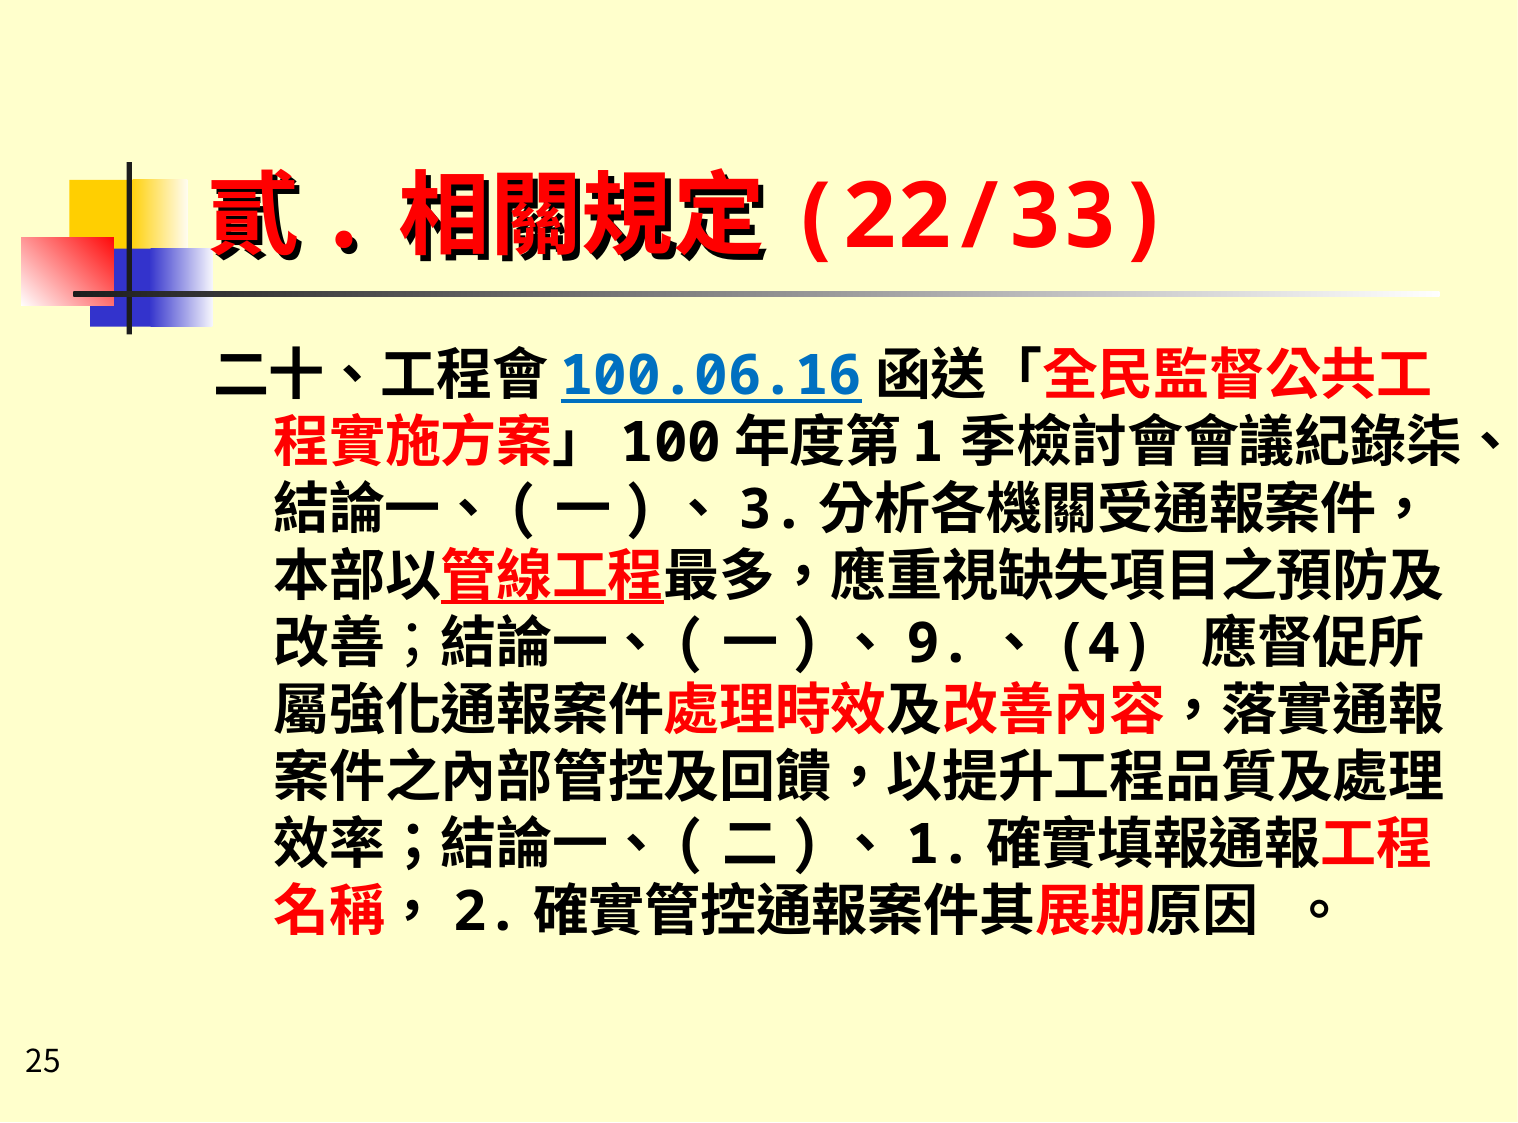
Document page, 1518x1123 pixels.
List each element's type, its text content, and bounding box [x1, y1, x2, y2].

text_box <編號> [0, 1032, 78, 1096]
title 貳.相關規定(22/33) [191, 35, 1485, 275]
list 二十、工程會100.06.16函送「全民監督公共工程實施方案」100年度第1季檢討會會議紀錄柒、結論一、(一)、3.分析各機關受通報案件，本部以管線工程最多，應重視缺失項目之預防及改善；結論一、(一)、9.、(4) 應督促所屬強化通報案件處理時效及改善內容，落實通報案件之內部管控及回饋，以提升工程品質及處理效率；結論一、(二)、1.確實填報通報工程名稱，2.確實管控通報案件其展期原因 。 [196, 330, 1487, 1004]
